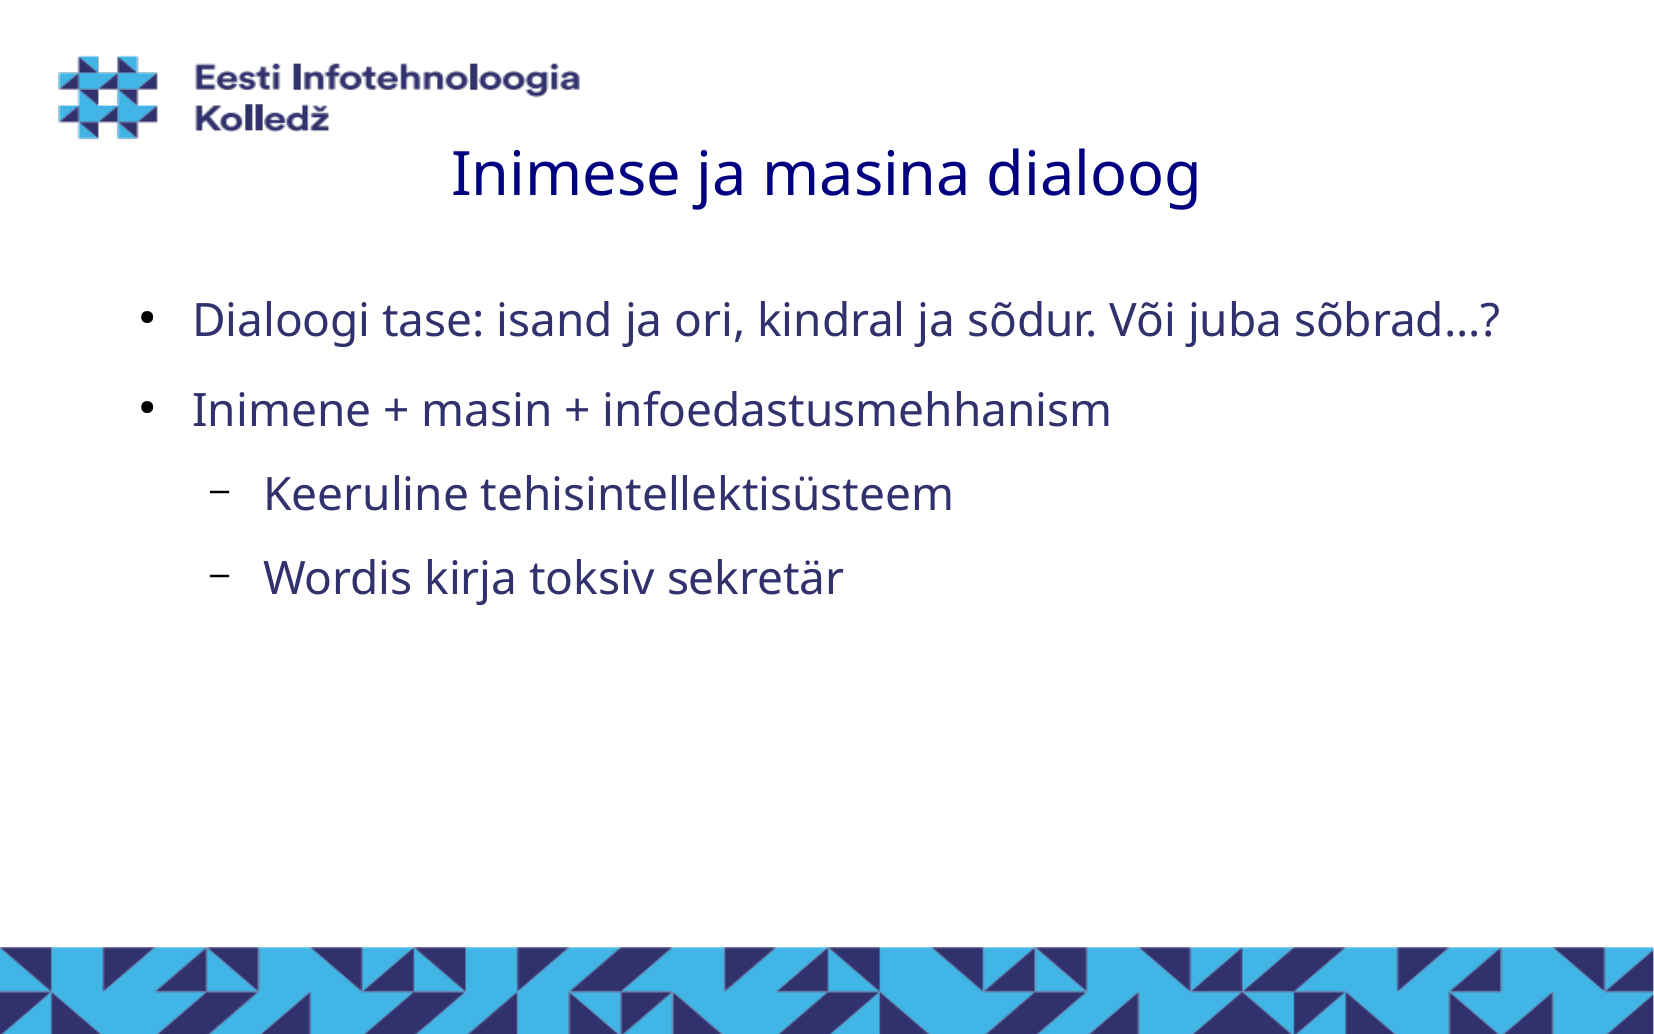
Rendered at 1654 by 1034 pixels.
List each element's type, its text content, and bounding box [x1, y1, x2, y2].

list Dialoogi tase: isand ja ori, kindral ja sõdur. Või juba sõbrad...? Inimene + masin + infoedastusmehhanism Keeruline tehisintellektisüsteem Wordis kirja toksiv sekretär [121, 287, 1533, 939]
title Inimese ja masina dialoog [121, 85, 1533, 258]
